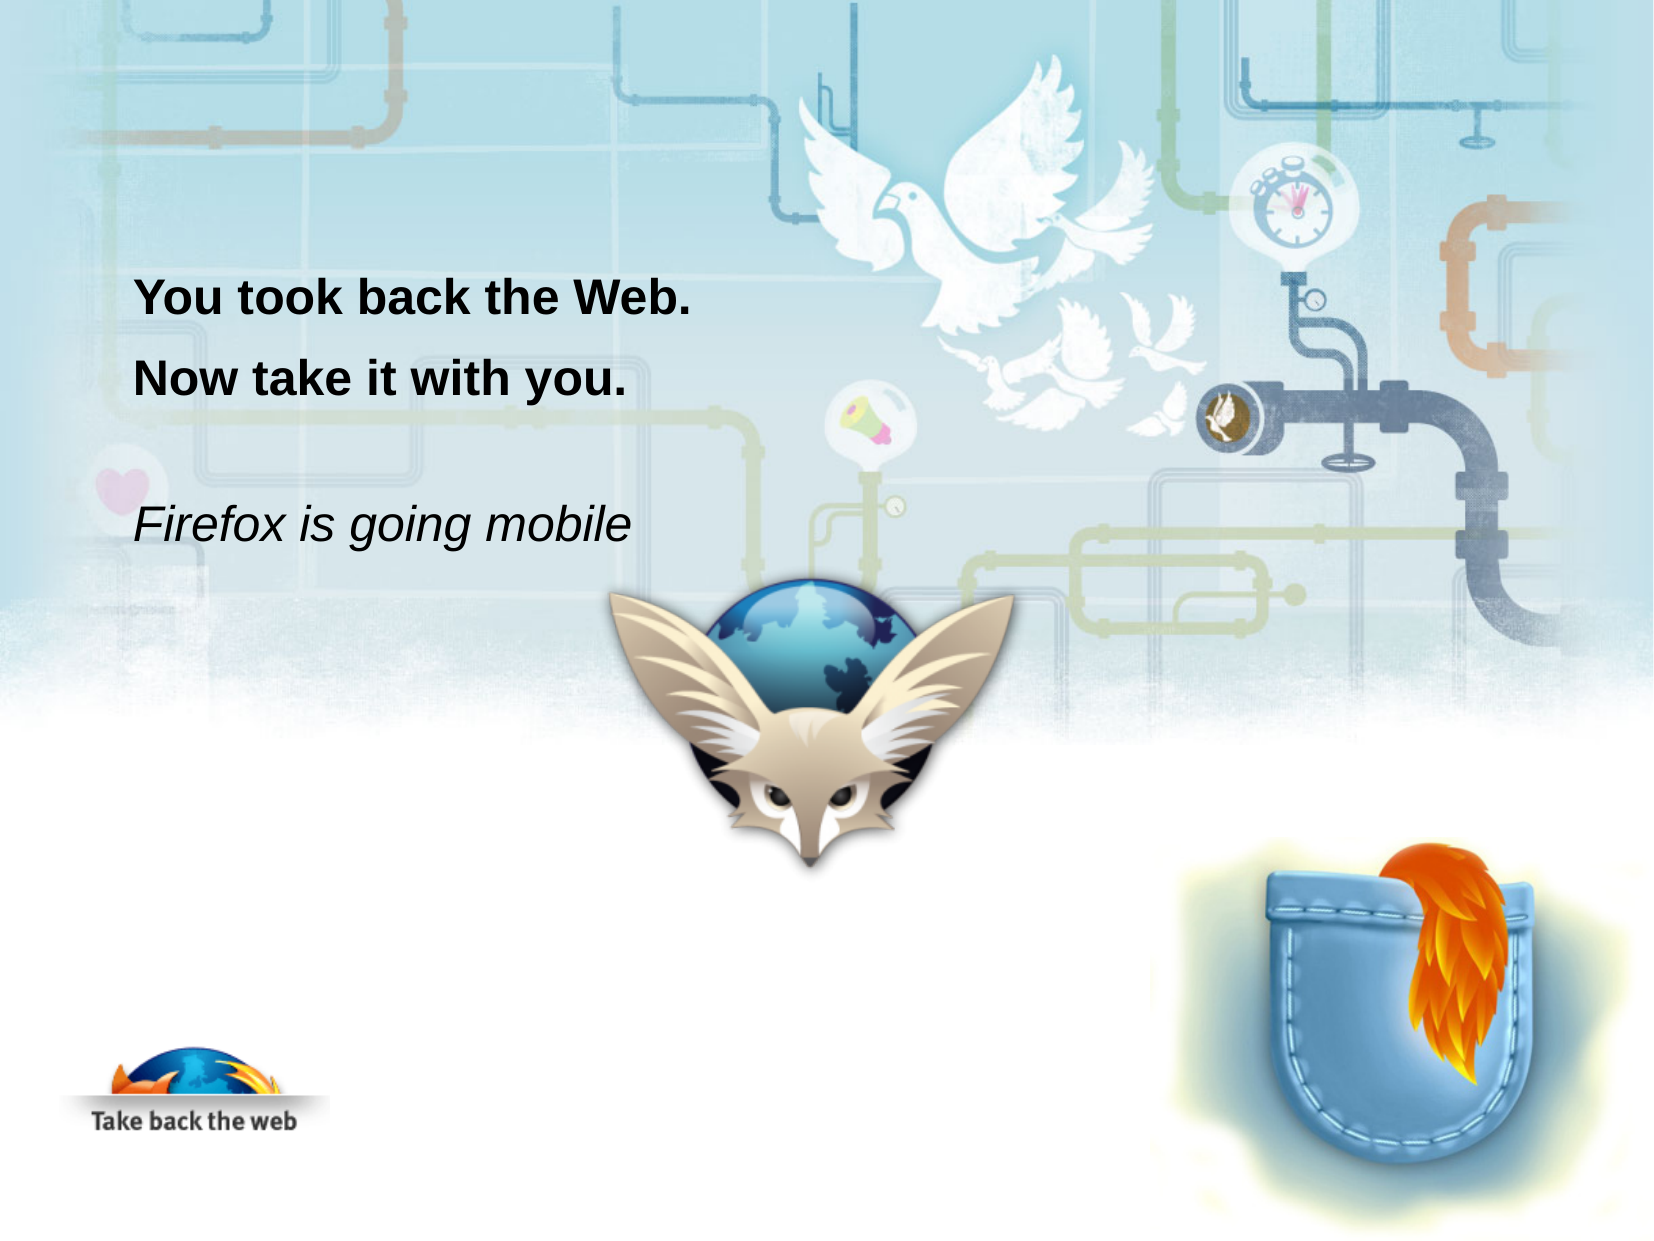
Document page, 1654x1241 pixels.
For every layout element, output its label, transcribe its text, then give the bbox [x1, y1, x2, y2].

text_box You took back the Web. Now take it with you. [118, 262, 1300, 414]
picture [1150, 837, 1654, 1241]
picture [0, 0, 1654, 886]
picture [59, 1033, 330, 1157]
text_box Firefox is going mobile [118, 488, 1063, 560]
